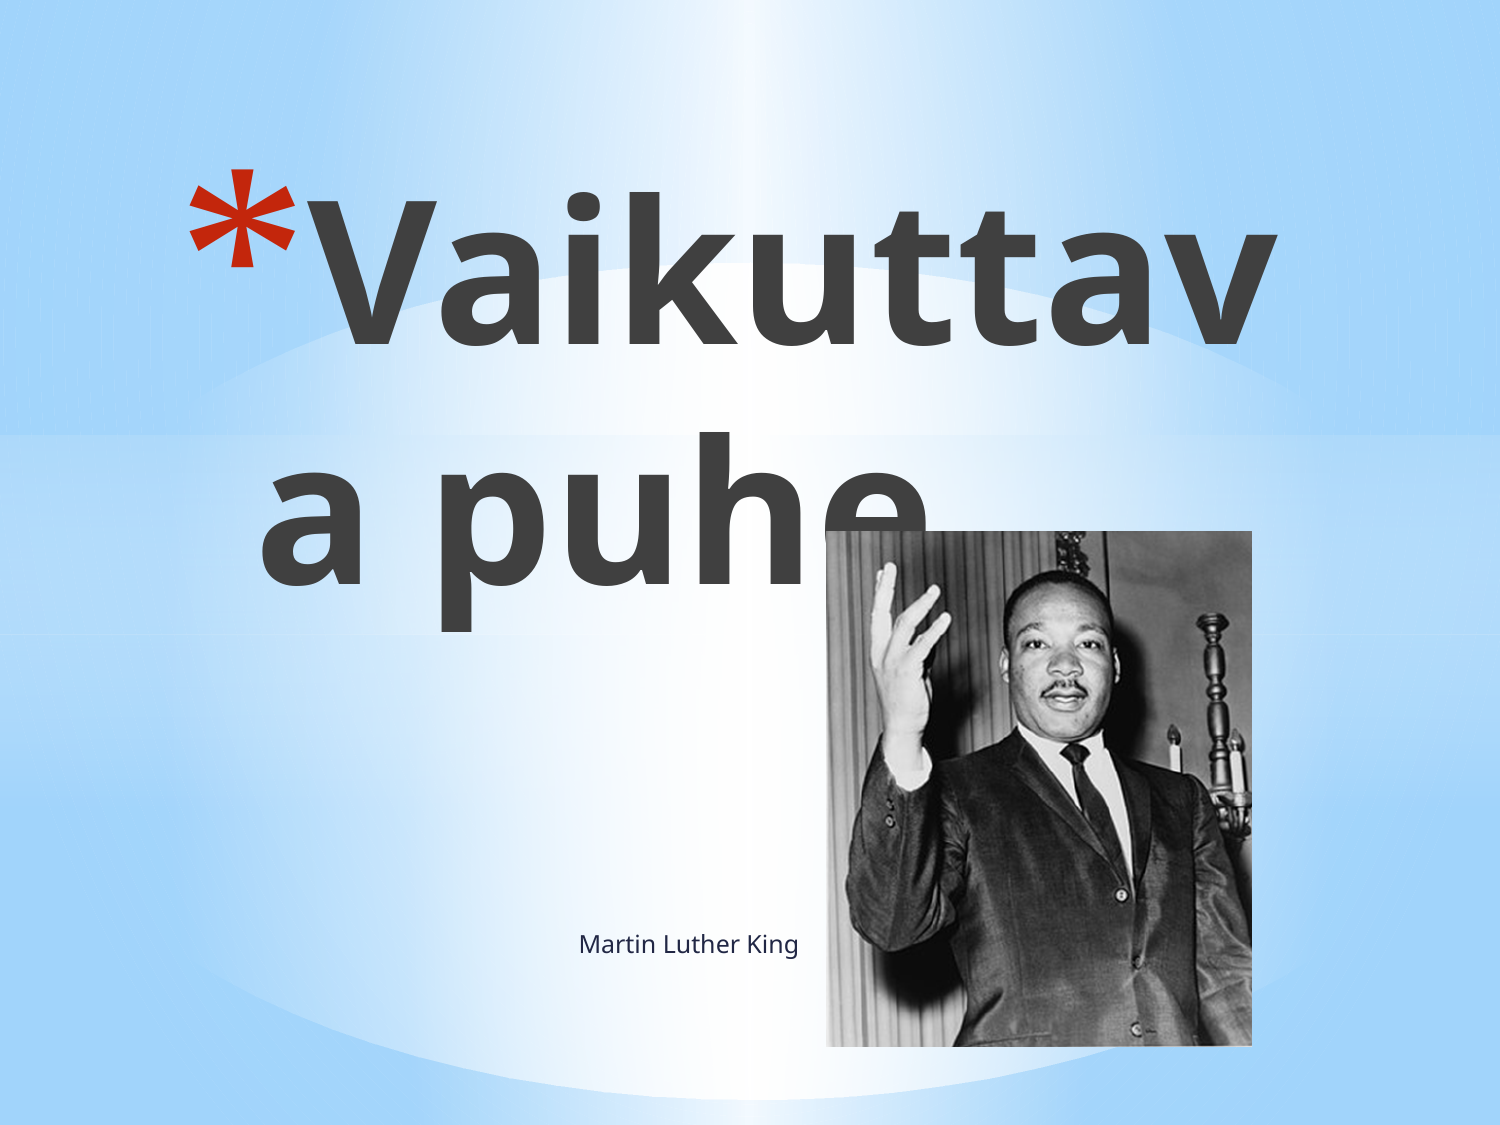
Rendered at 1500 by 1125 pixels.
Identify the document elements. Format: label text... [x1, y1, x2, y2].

title Vaikuttava puhe [134, 137, 1312, 468]
picture [826, 531, 1252, 1047]
subtitle Martin Luther King [563, 921, 1489, 1066]
